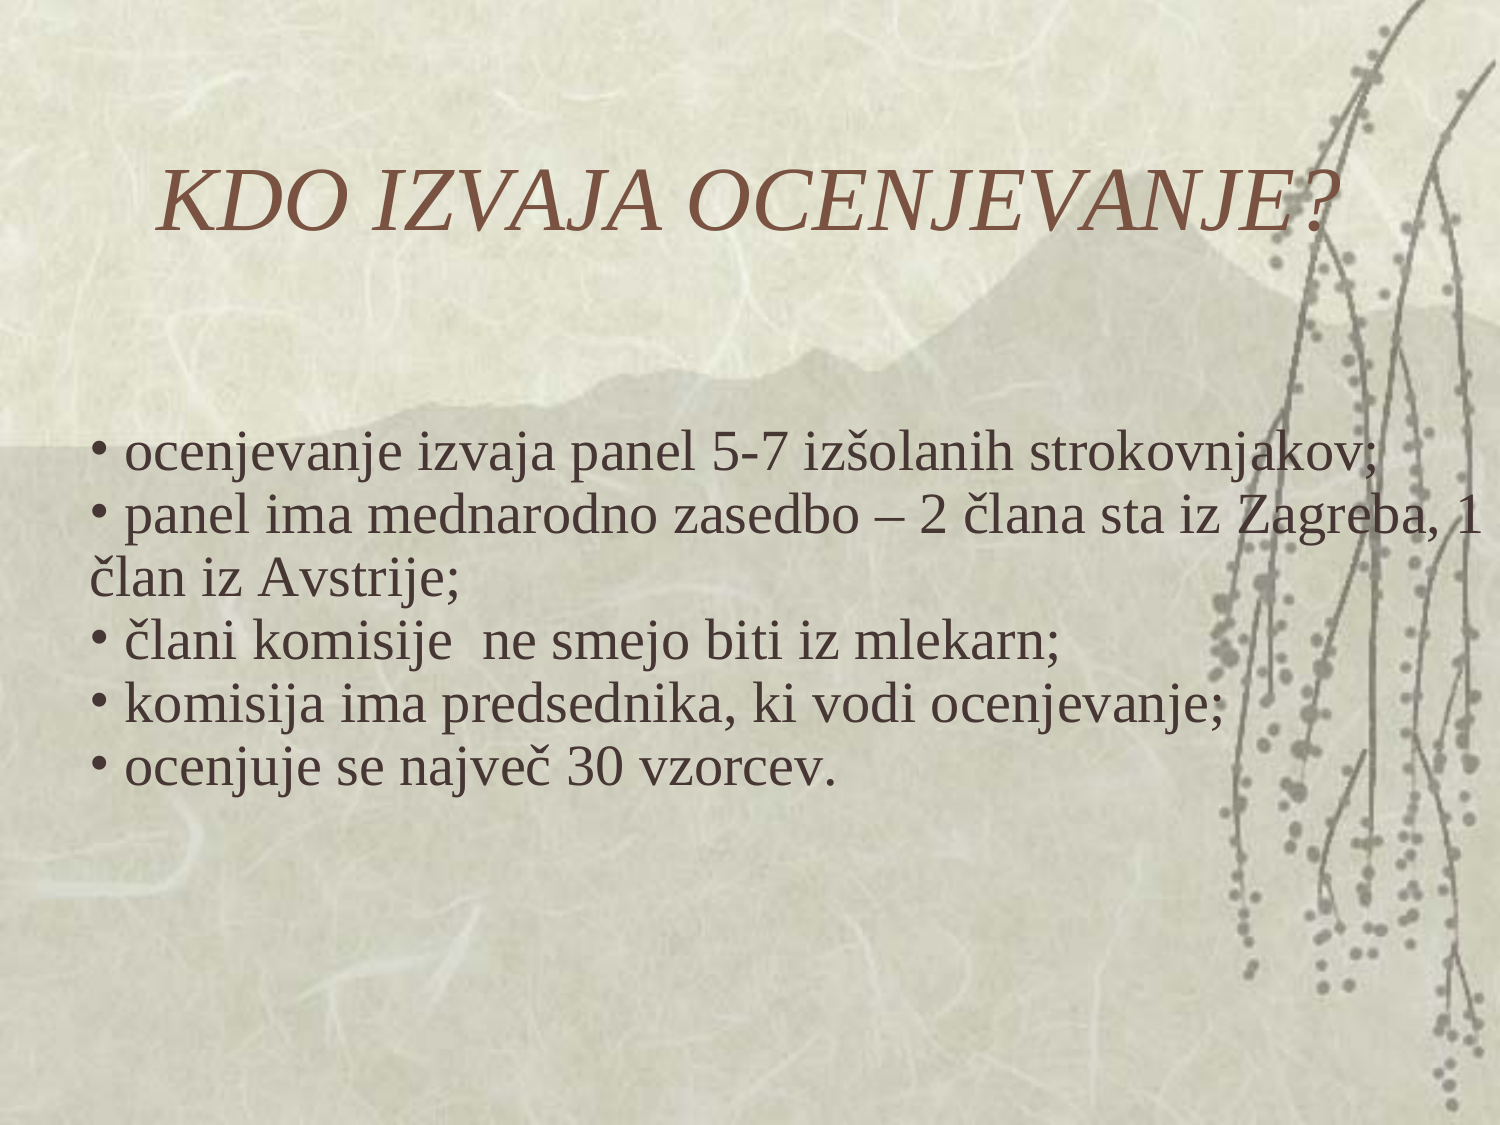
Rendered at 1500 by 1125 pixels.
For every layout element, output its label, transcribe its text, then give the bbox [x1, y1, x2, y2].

title KDO IZVAJA OCENJEVANJE? [112, 99, 1388, 288]
text_box ocenjevanje izvaja panel 5-7 izšolanih strokovnjakov; panel ima mednarodno zasedbo – 2 člana sta iz Zagreba, 1 član iz Avstrije; člani komisije ne smejo biti iz mlekarn; komisija ima predsednika, ki vodi ocenjevanje; ocenjuje se največ 30 vzorcev. [75, 412, 1500, 876]
picture [0, 0, 1500, 1125]
